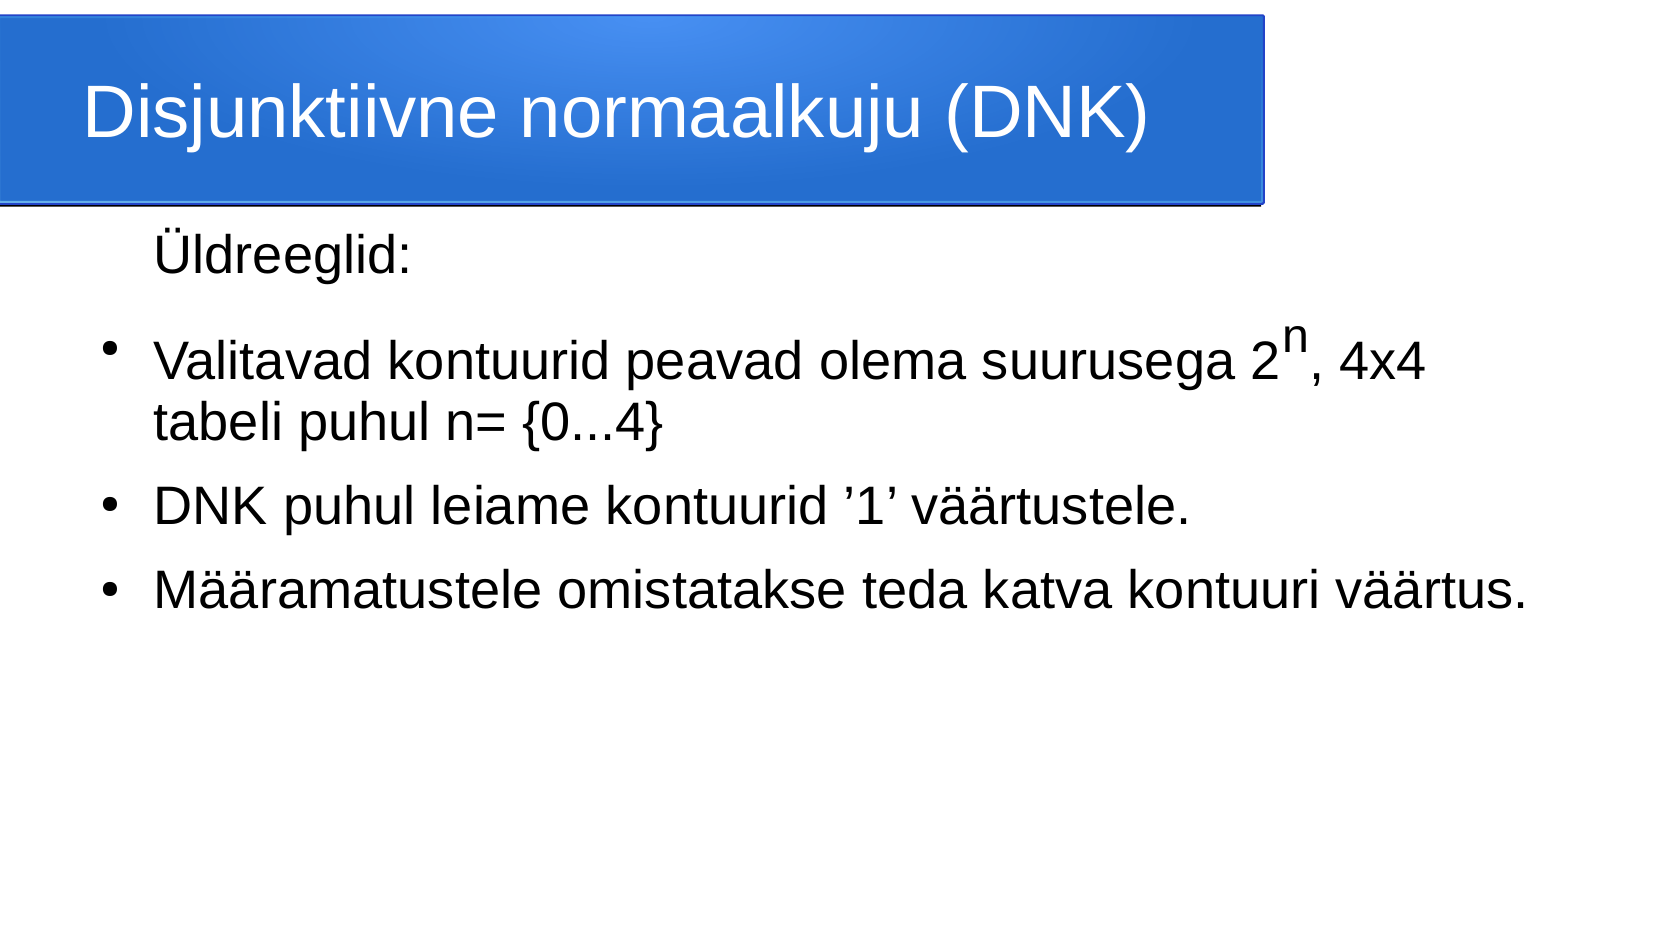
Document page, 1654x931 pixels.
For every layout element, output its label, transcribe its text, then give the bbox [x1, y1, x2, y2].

list Üldreeglid: Valitavad kontuurid peavad olema suurusega 2n, 4x4 tabeli puhul n= {0...4} DNK puhul leiame kontuurid ’1’ väärtustele. Määramatustele omistatakse teda katva kontuuri väärtus. [82, 224, 1571, 764]
title Disjunktiivne normaalkuju (DNK) [82, 35, 1235, 189]
